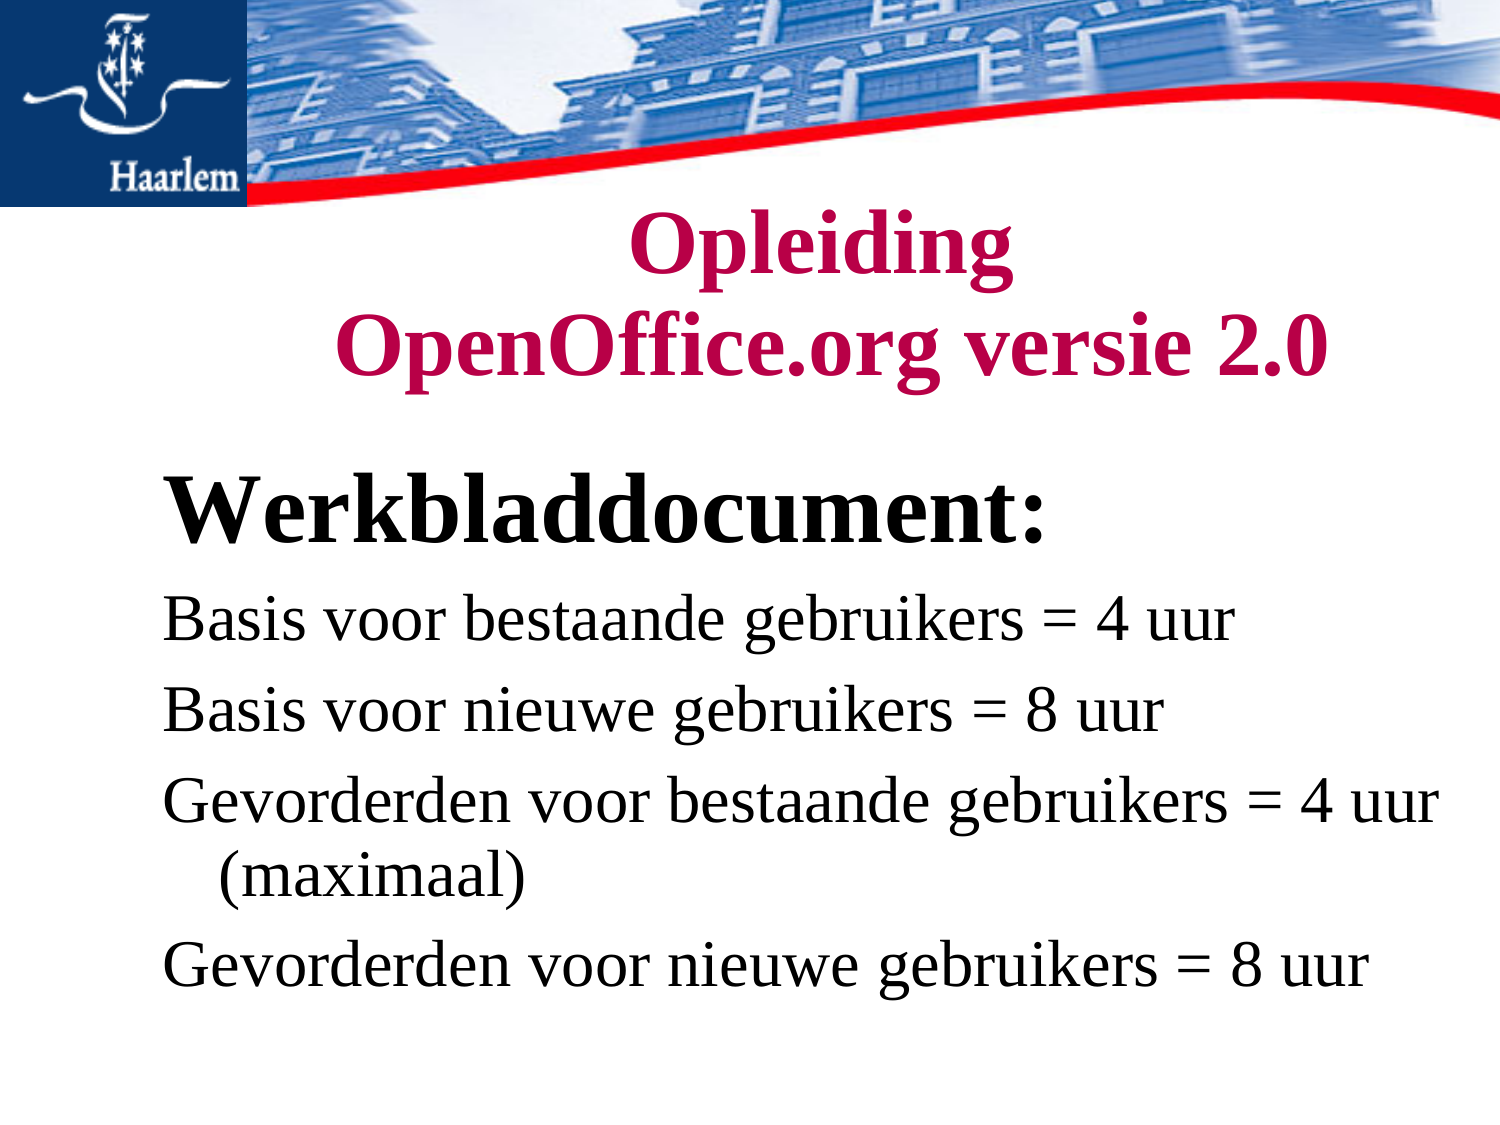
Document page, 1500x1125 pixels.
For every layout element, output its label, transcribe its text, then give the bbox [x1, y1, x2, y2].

title Opleiding OpenOffice.org versie 2.0 [130, 163, 1500, 424]
picture [0, 0, 1500, 207]
list Werkbladdocument: Basis voor bestaande gebruikers = 4 uur Basis voor nieuwe gebruikers = 8 uur Gevorderden voor bestaande gebruikers = 4 uur (maximaal) Gevorderden voor nieuwe gebruikers = 8 uur [162, 453, 1500, 1125]
